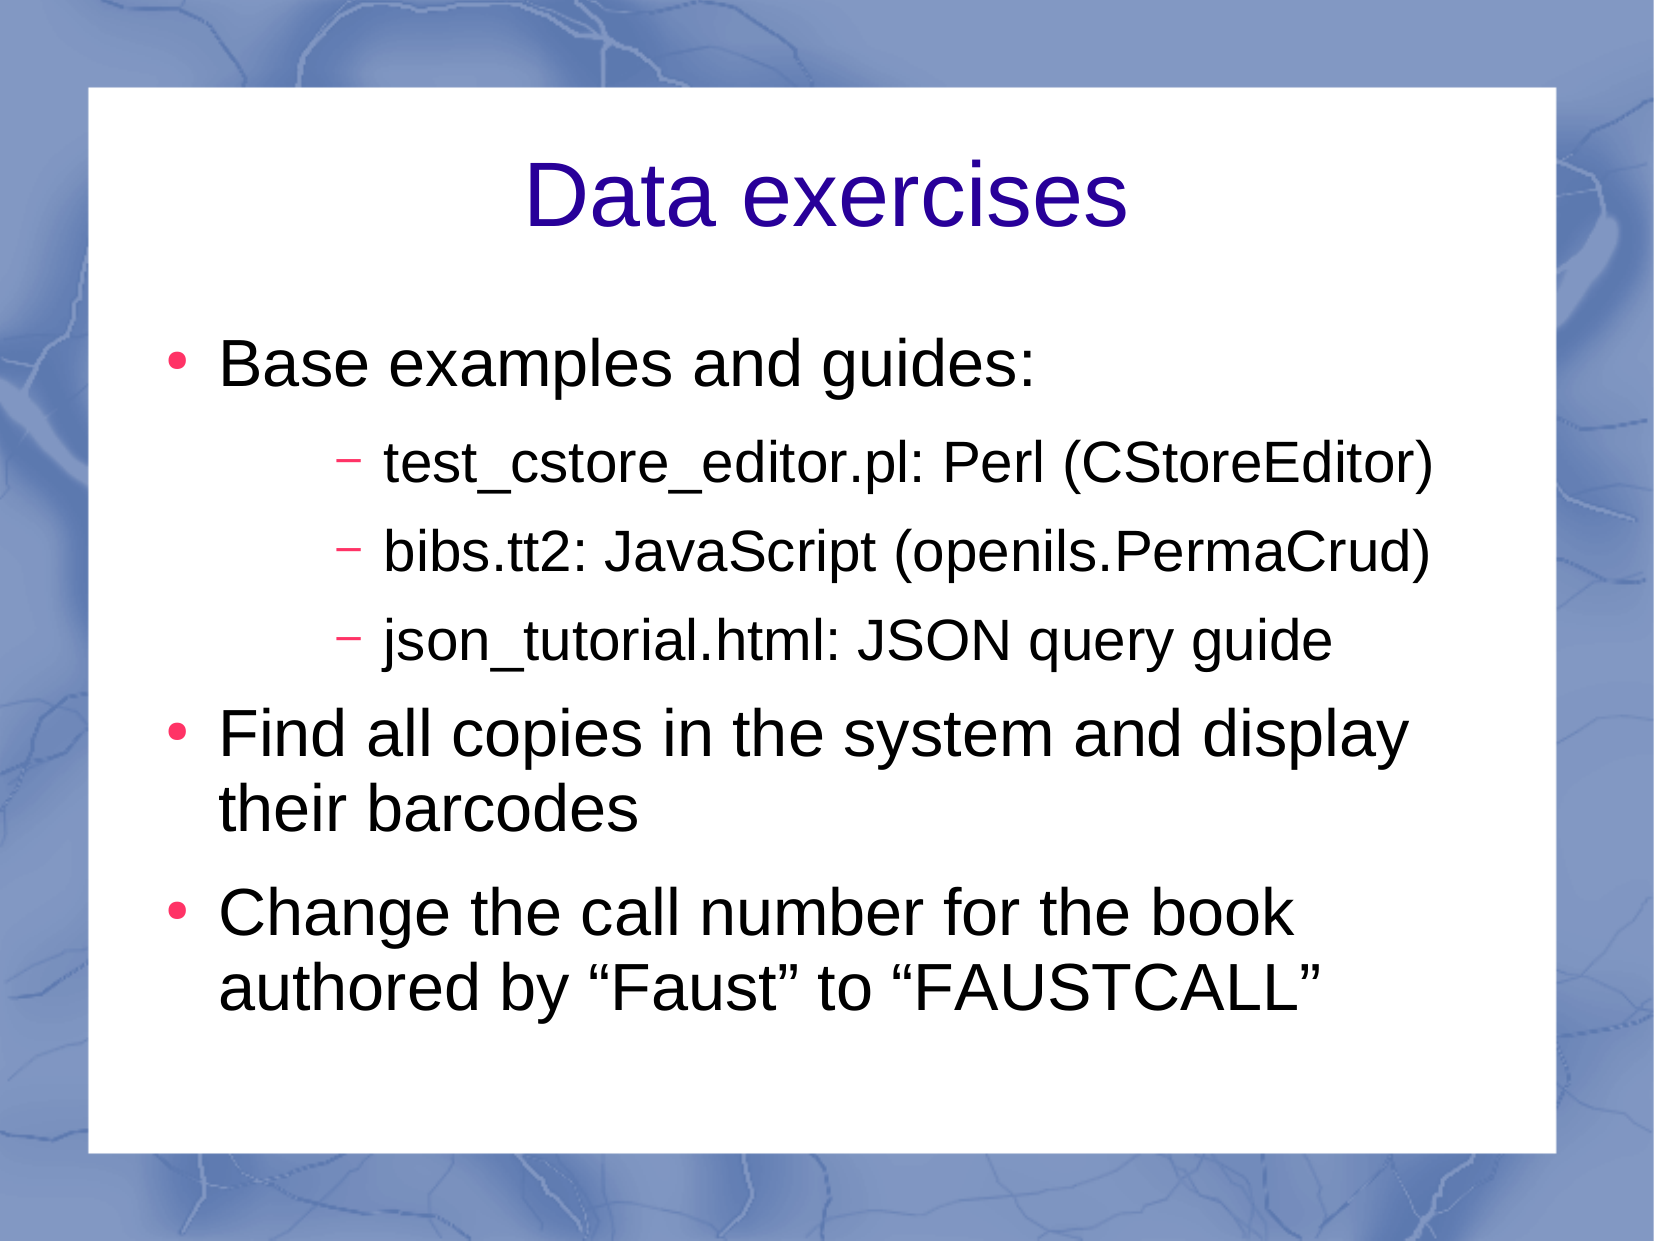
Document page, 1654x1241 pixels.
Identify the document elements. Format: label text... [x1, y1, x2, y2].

picture [0, 0, 1654, 1241]
list Base examples and guides: test_cstore_editor.pl: Perl (CStoreEditor) bibs.tt2: JavaScript (openils.PermaCrud) json_tutorial.html: JSON query guide Find all copies in the system and display their barcodes Change the call number for the book authored by “Faust” to “FAUSTCALL” [147, 325, 1506, 1130]
title Data exercises [118, 90, 1536, 298]
